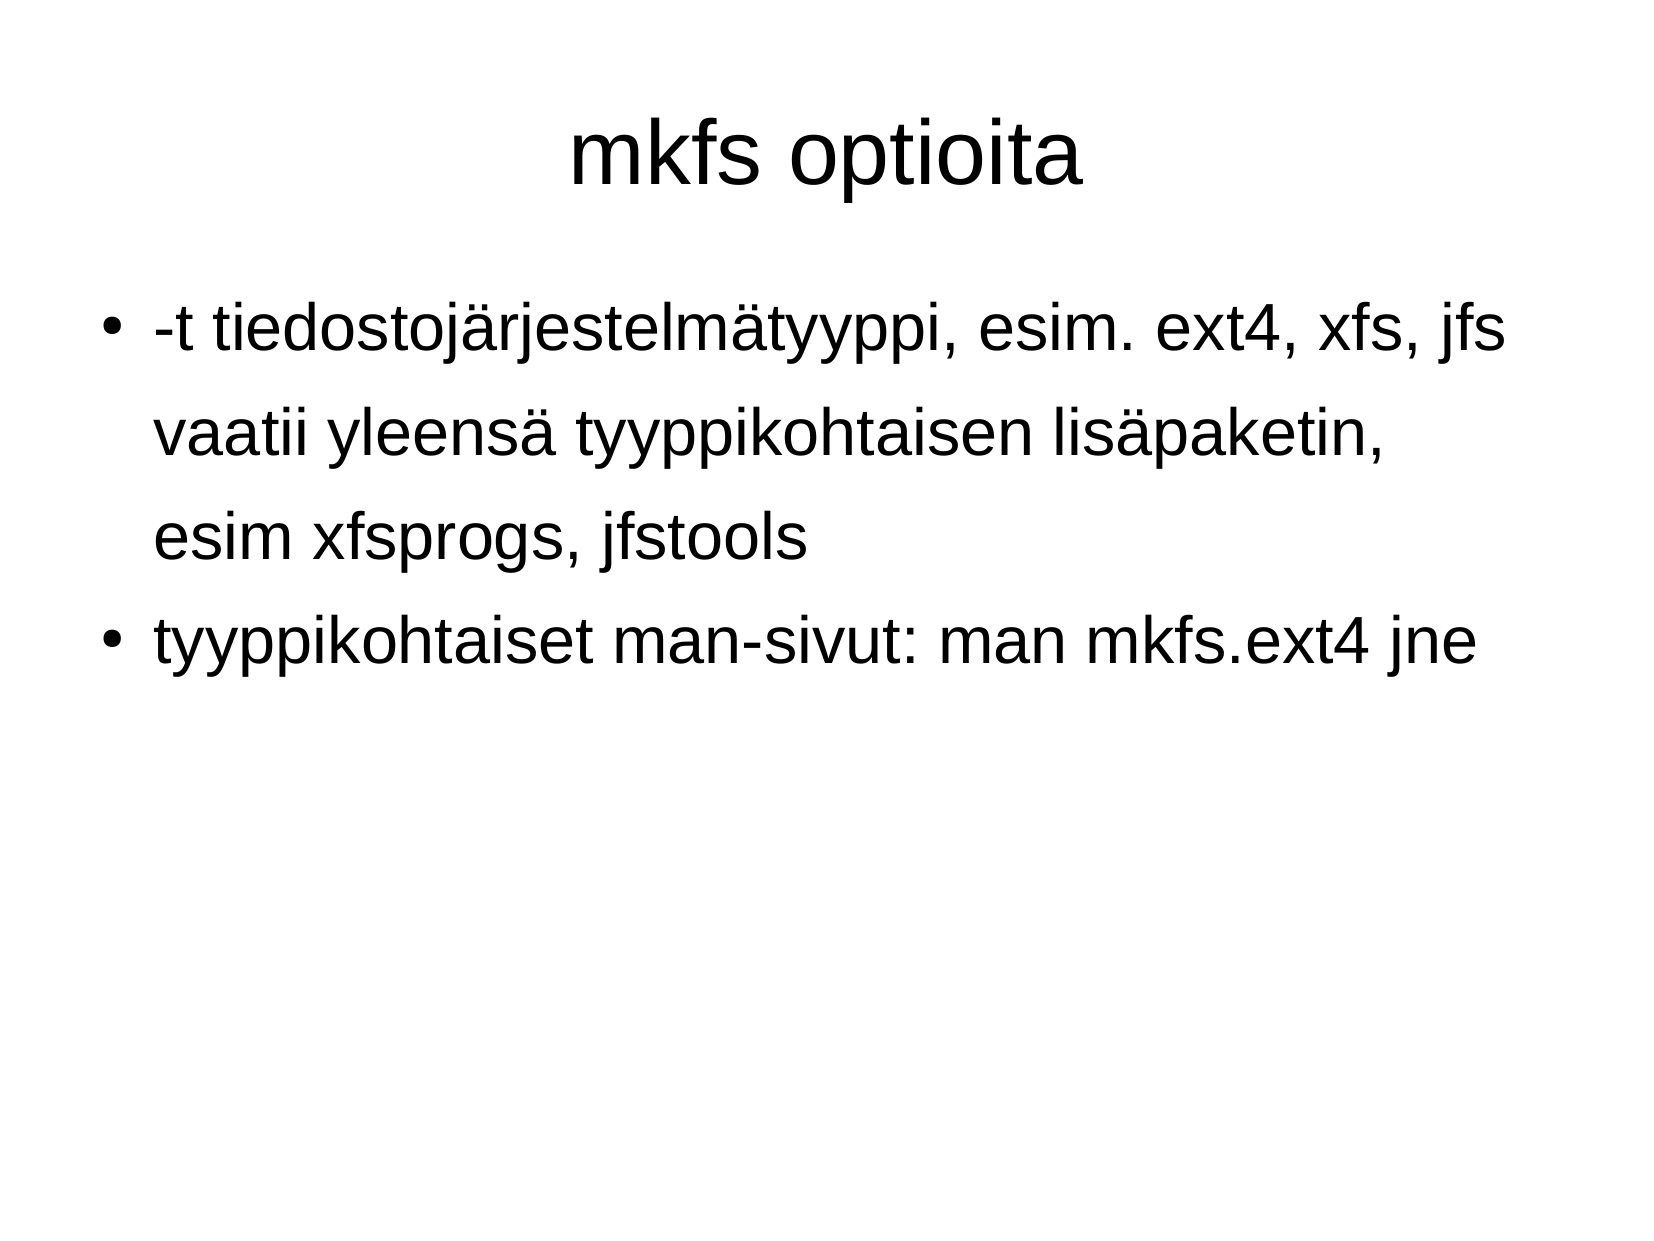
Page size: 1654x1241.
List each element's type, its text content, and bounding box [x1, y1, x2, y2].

list -t tiedostojärjestelmätyyppi, esim. ext4, xfs, jfs vaatii yleensä tyyppikohtaisen lisäpaketin, esim xfsprogs, jfstools tyyppikohtaiset man-sivut: man mkfs.ext4 jne [82, 290, 1571, 1010]
title mkfs optioita [82, 49, 1571, 257]
